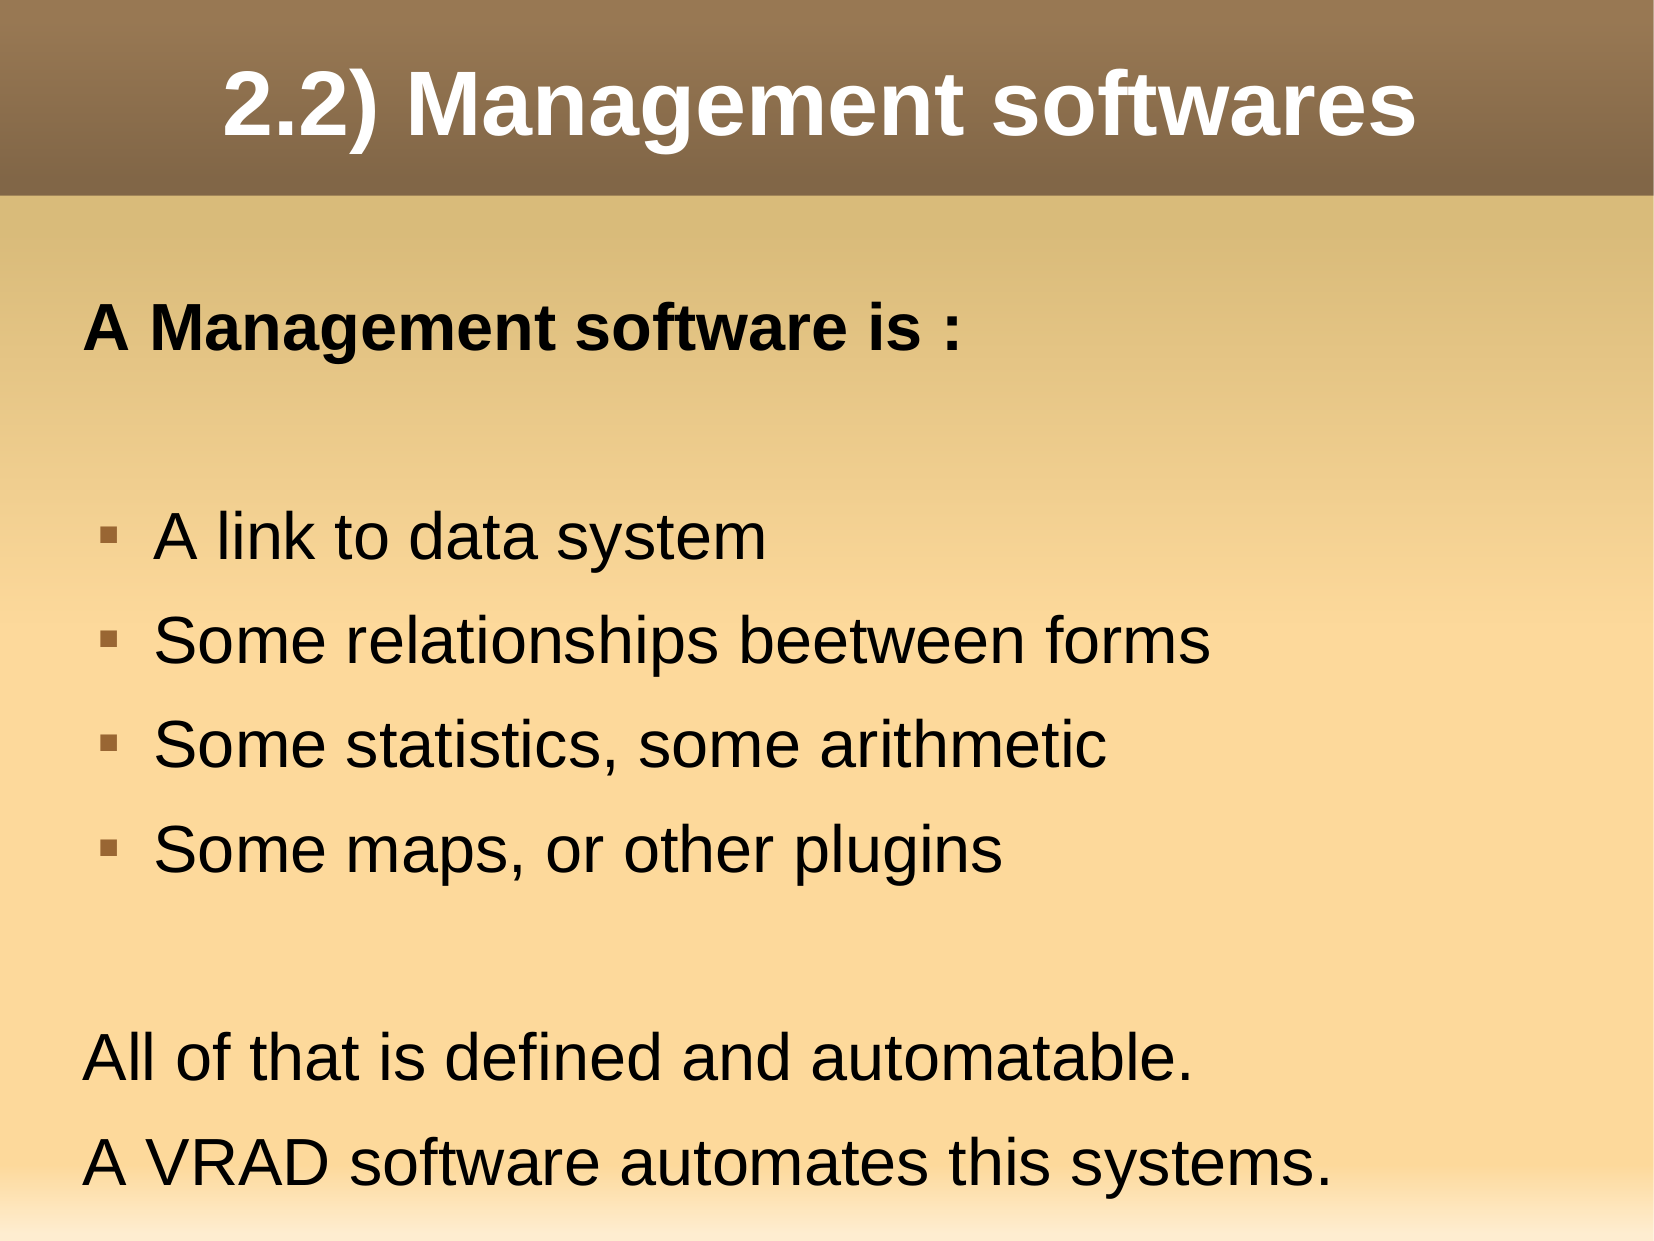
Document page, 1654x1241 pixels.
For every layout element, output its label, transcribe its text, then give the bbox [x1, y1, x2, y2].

title 2.2) Management softwares [76, 7, 1565, 200]
list A Management software is : A link to data system Some relationships beetween forms Some statistics, some arithmetic Some maps, or other plugins All of that is defined and automatable. A VRAD software automates this systems. [82, 290, 1571, 1200]
picture [0, 0, 1654, 1241]
